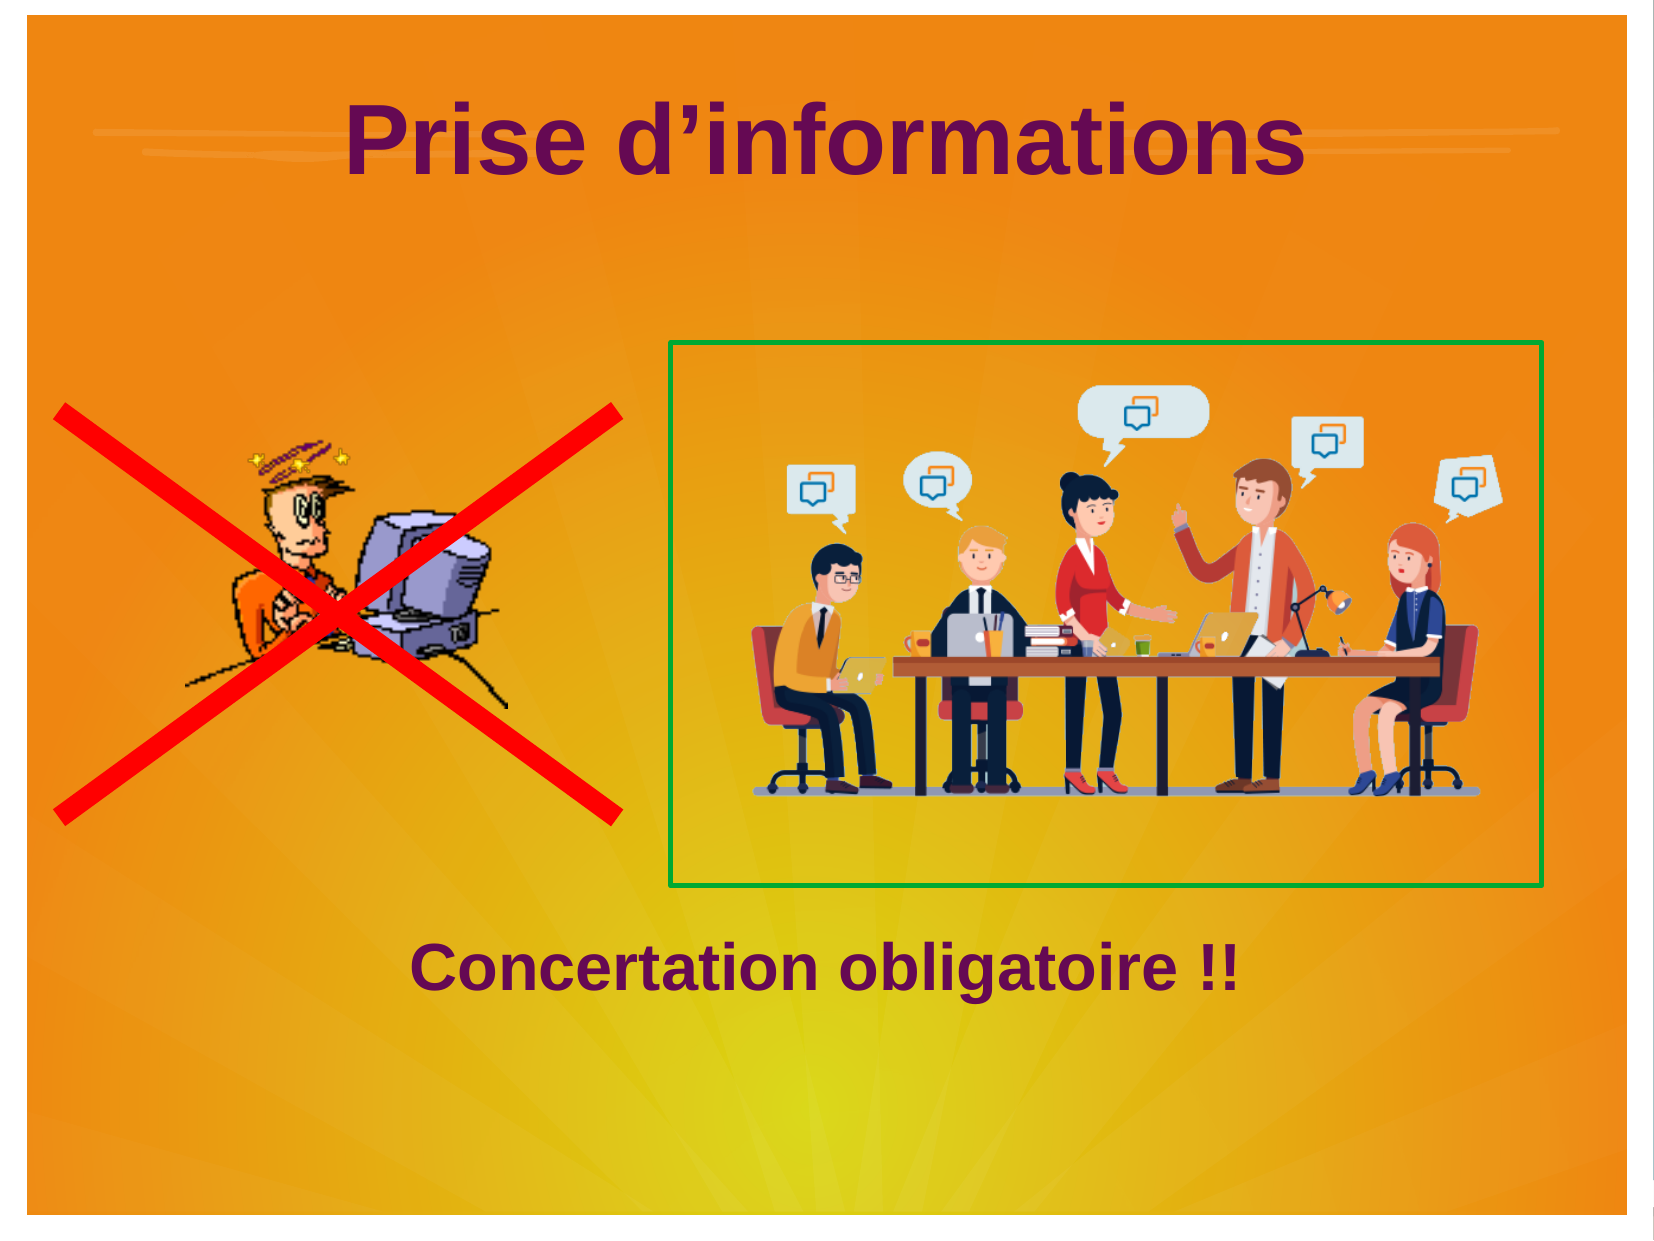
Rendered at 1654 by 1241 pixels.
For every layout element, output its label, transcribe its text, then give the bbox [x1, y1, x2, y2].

text_box Concertation obligatoire !! [578, 902, 1075, 1032]
picture [711, 345, 1539, 823]
picture [228, 628, 448, 709]
picture [185, 517, 319, 709]
text_box Prise d’informations [578, 75, 1075, 206]
picture [357, 504, 508, 709]
picture [185, 436, 508, 600]
